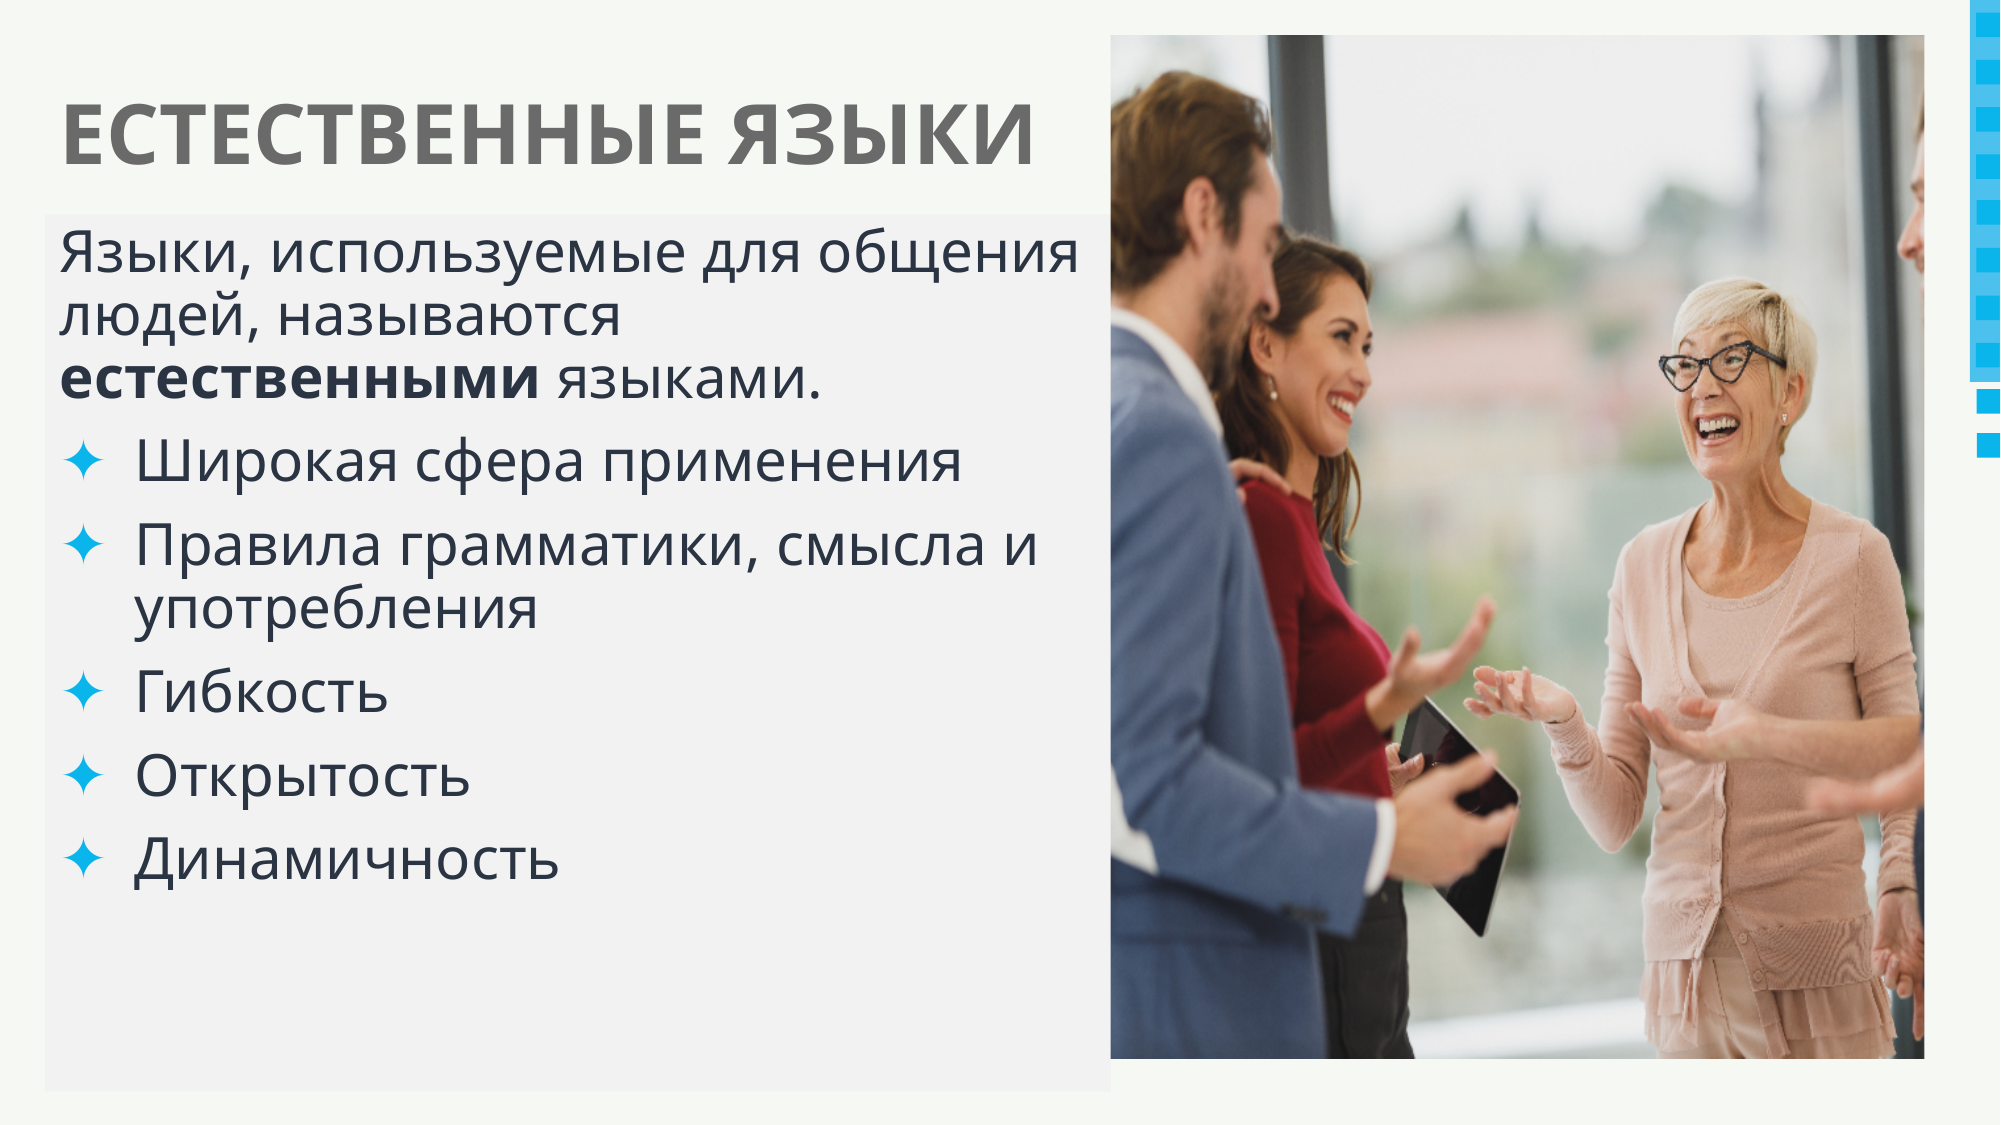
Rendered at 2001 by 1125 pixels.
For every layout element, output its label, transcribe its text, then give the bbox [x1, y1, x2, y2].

list Языки, используемые для общения людей, называются естественными языками. Широкая сфера применения Правила грамматики, смысла и употребления Гибкость Открытость Динамичность [44, 247, 1111, 1092]
title ЕСТЕСТВЕННЫЕ ЯЗЫКИ [44, 29, 1111, 247]
picture [1110, 35, 1925, 1060]
